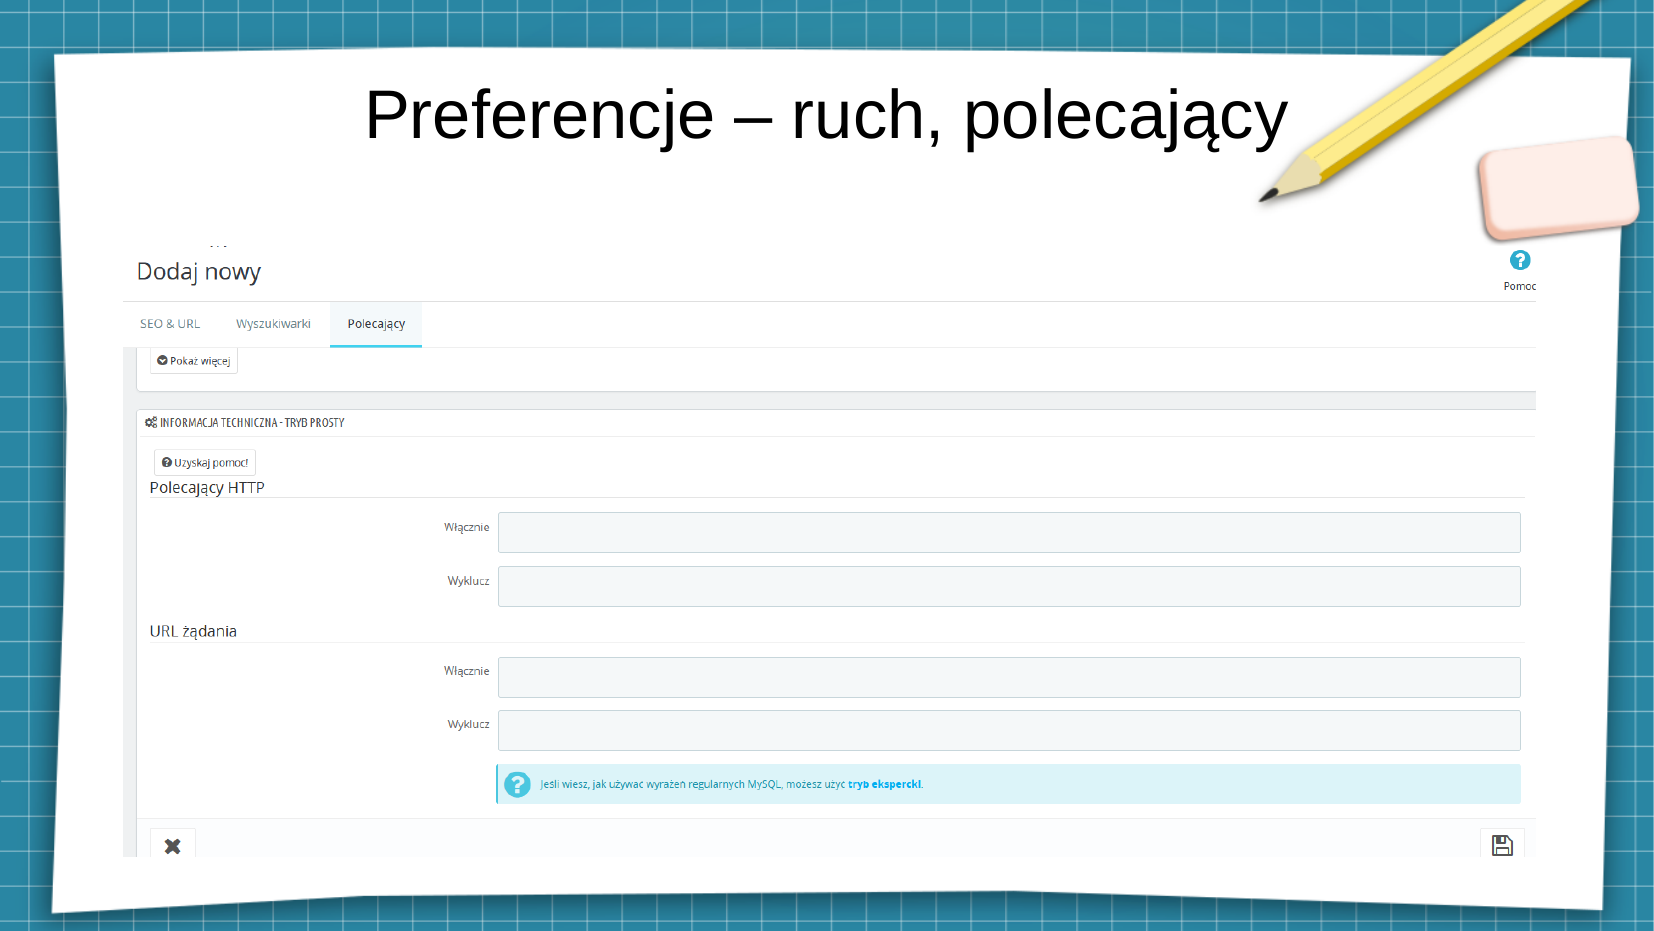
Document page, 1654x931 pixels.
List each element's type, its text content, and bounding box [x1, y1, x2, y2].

title Preferencje – ruch, polecający [82, 37, 1571, 193]
picture [0, 0, 1654, 931]
